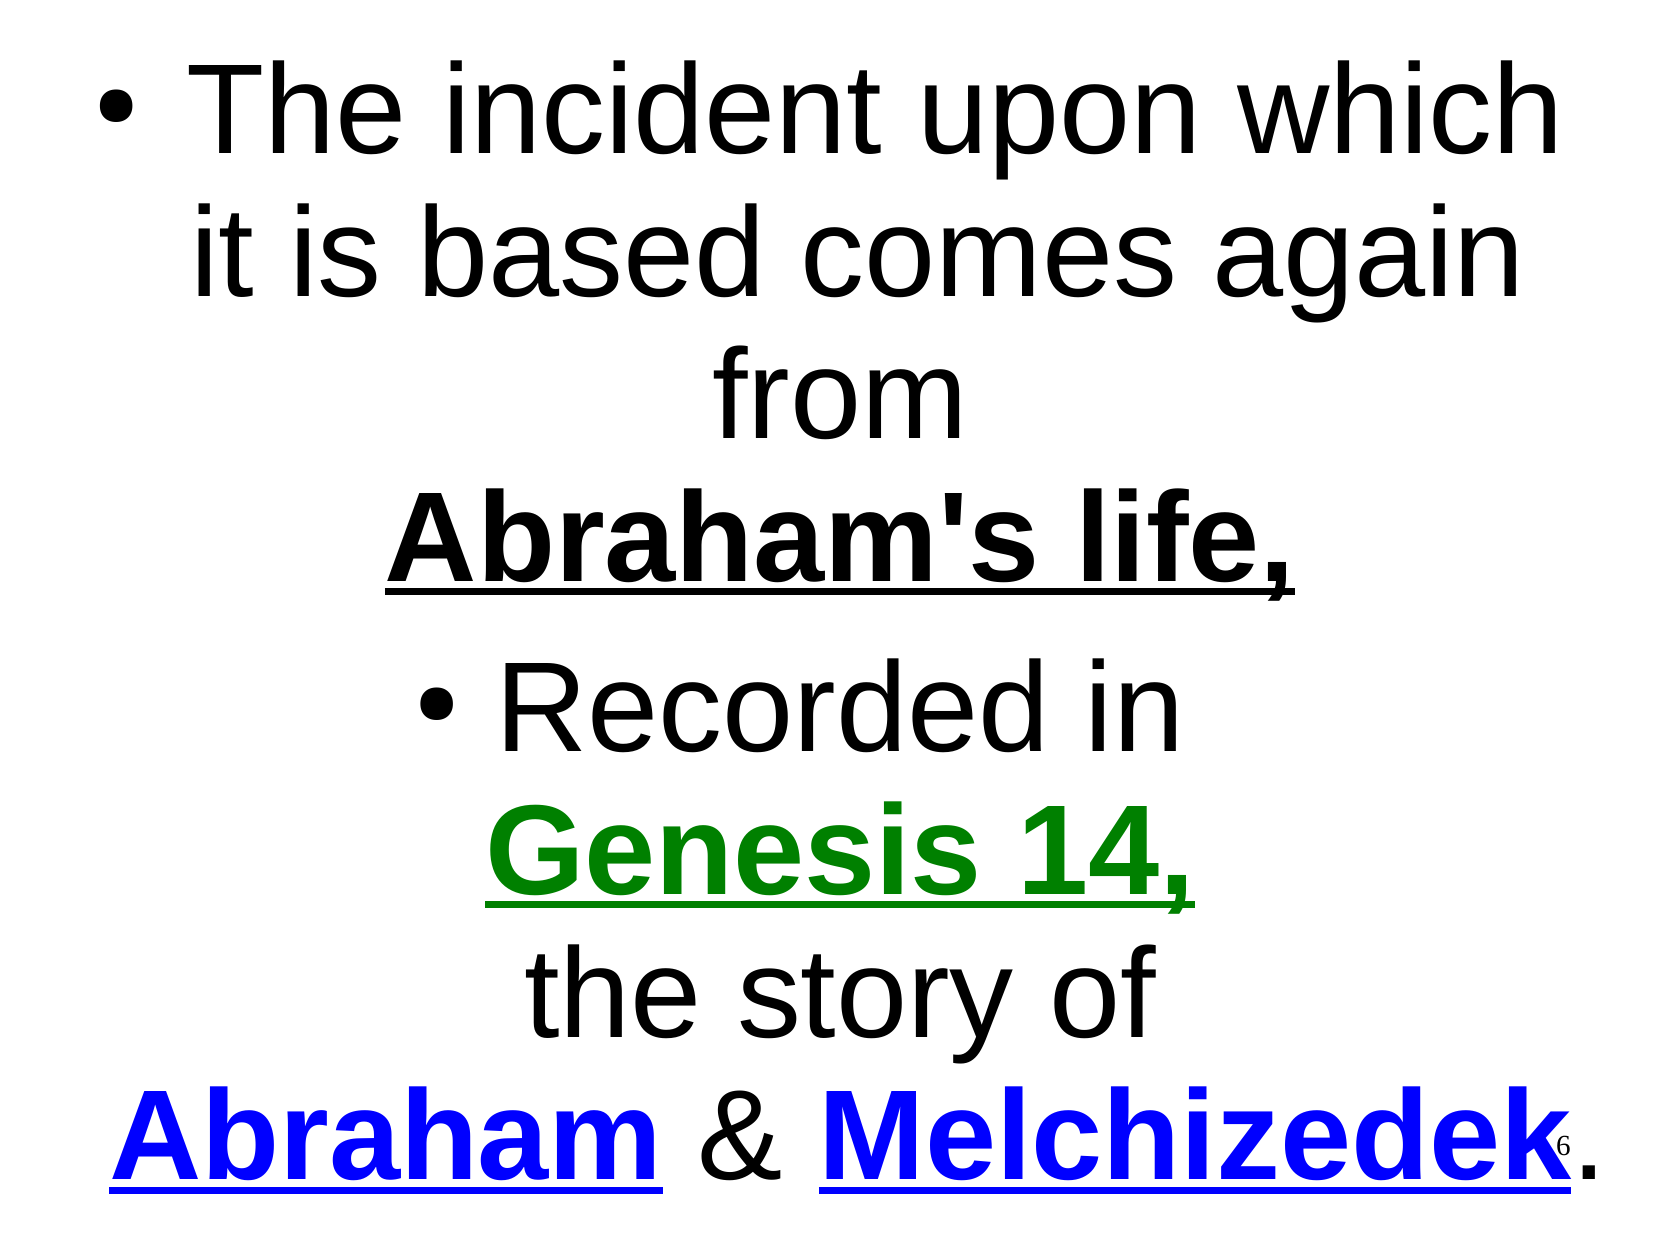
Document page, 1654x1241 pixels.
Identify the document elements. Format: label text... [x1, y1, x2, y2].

list The incident upon which it is based comes again from Abraham's life, Recorded in Genesis 14, the story of Abraham & Melchizedek. [37, 37, 1613, 1238]
